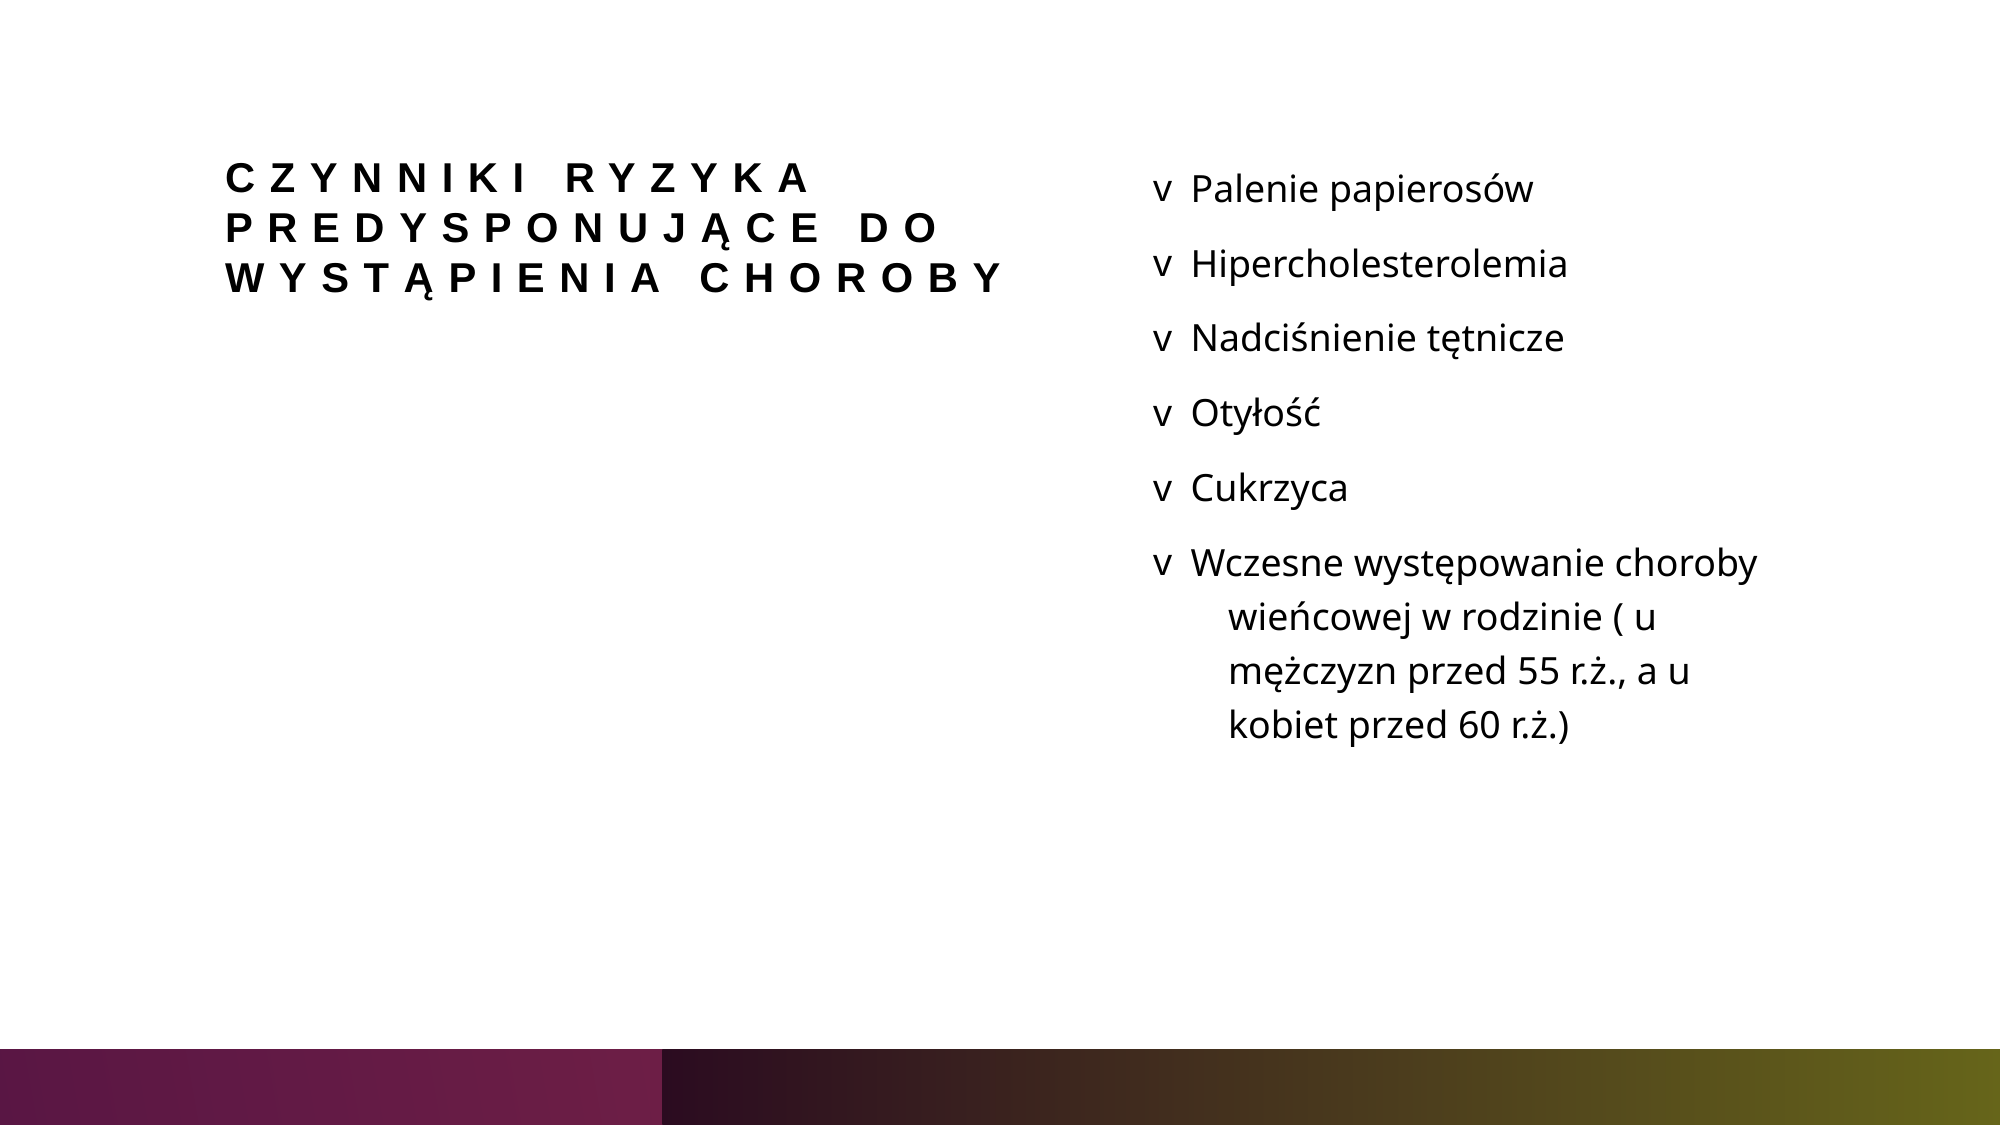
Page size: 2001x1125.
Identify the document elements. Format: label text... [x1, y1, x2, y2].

list Palenie papierosów Hipercholesterolemia Nadciśnienie tętnicze Otyłość Cukrzyca Wczesne występowanie choroby wieńcowej w rodzinie ( u mężczyzn przed 55 r.ż., a u kobiet przed 60 r.ż.) [1153, 155, 1775, 938]
text_box [0, 0, 2000, 1125]
title Czynniki ryzyka predysponujące do wystąpienia choroby [225, 150, 1073, 947]
